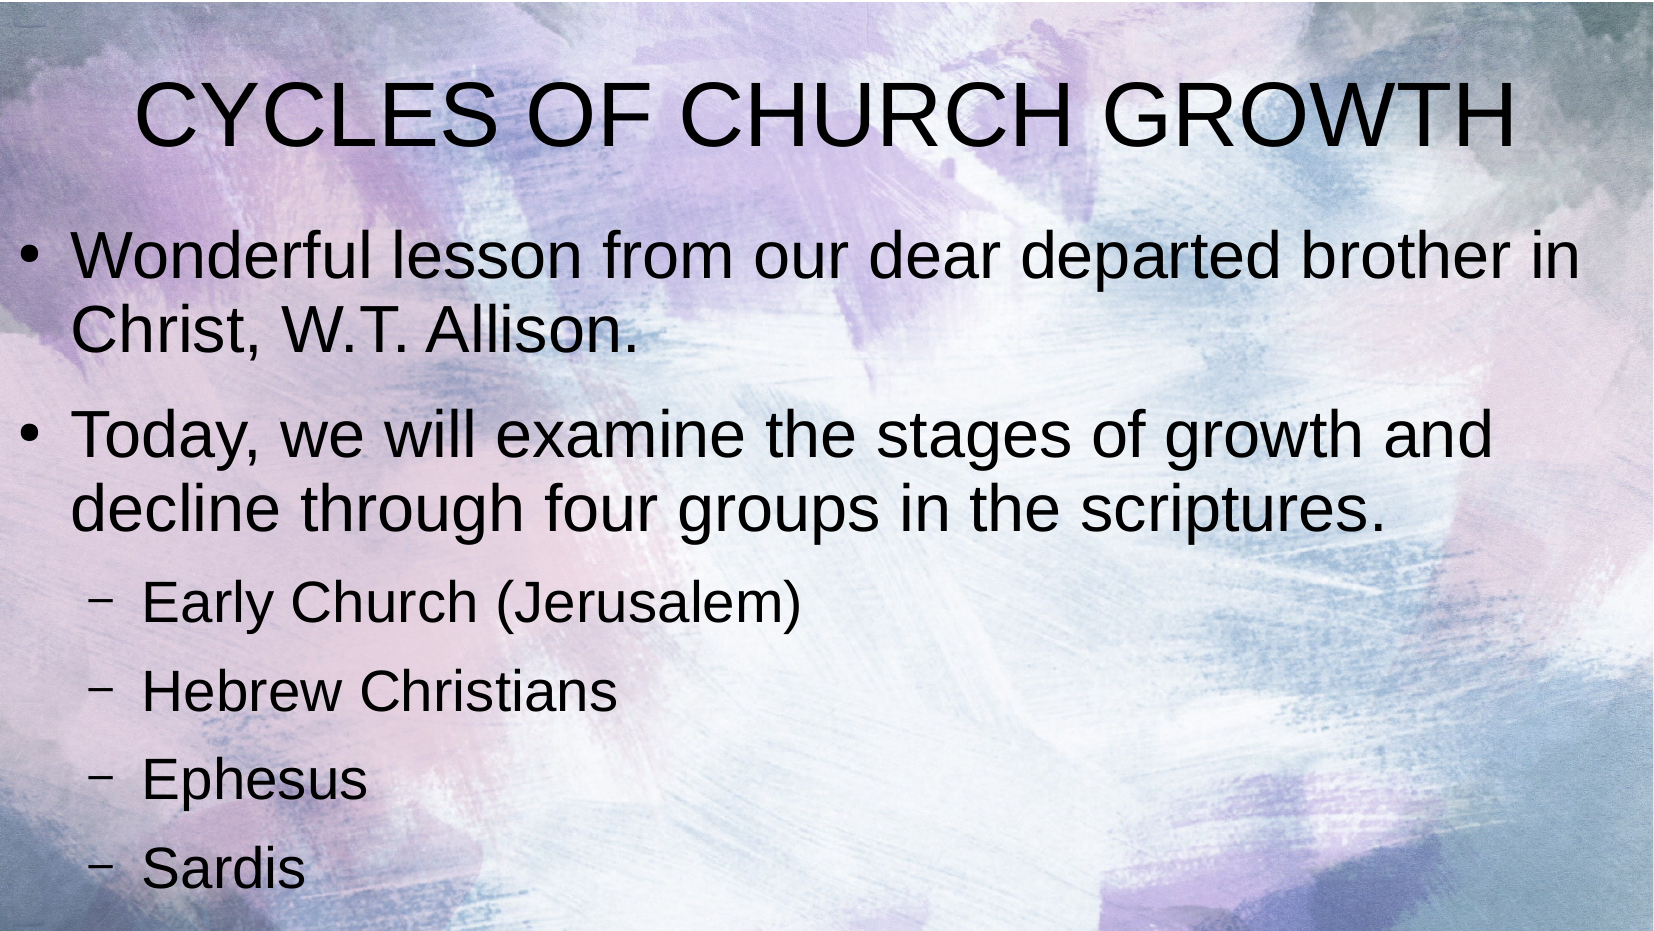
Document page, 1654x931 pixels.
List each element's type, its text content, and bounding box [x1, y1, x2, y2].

title CYCLES OF CHURCH GROWTH [82, 37, 1571, 193]
list Wonderful lesson from our dear departed brother in Christ, W.T. Allison. Today, we will examine the stages of growth and decline through four groups in the scriptures. Early Church (Jerusalem) Hebrew Christians Ephesus Sardis [0, 217, 1654, 931]
picture [0, 2, 1654, 217]
